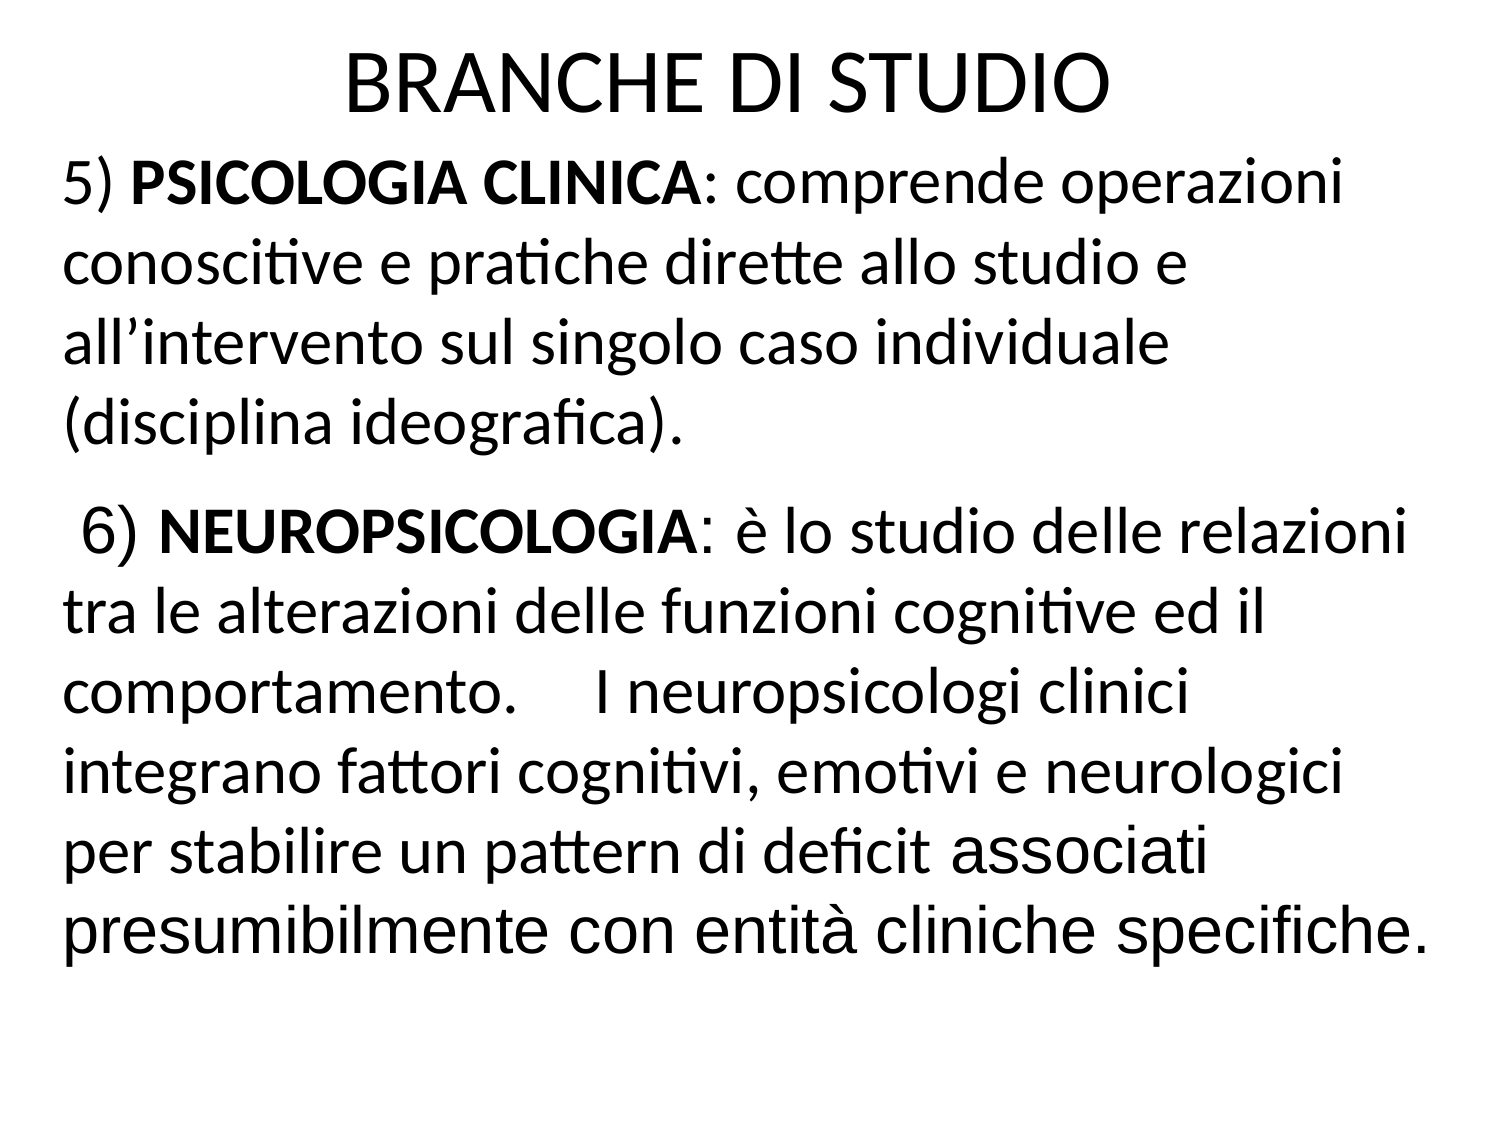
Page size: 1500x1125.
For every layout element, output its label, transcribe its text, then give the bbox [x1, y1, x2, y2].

title BRANCHE DI STUDIO [53, 13, 1404, 130]
list 5) PSICOLOGIA CLINICA: comprende operazioni conoscitive e pratiche dirette allo studio e all’intervento sul singolo caso individuale (disciplina ideografica). 6) NEUROPSICOLOGIA: è lo studio delle relazioni tra le alterazioni delle funzioni cognitive ed il comportamento. I neuropsicologi clinici integrano fattori cognitivi, emotivi e neurologici per stabilire un pattern di deficit associati presumibilmente con entità cliniche specifiche. [47, 129, 1465, 1125]
